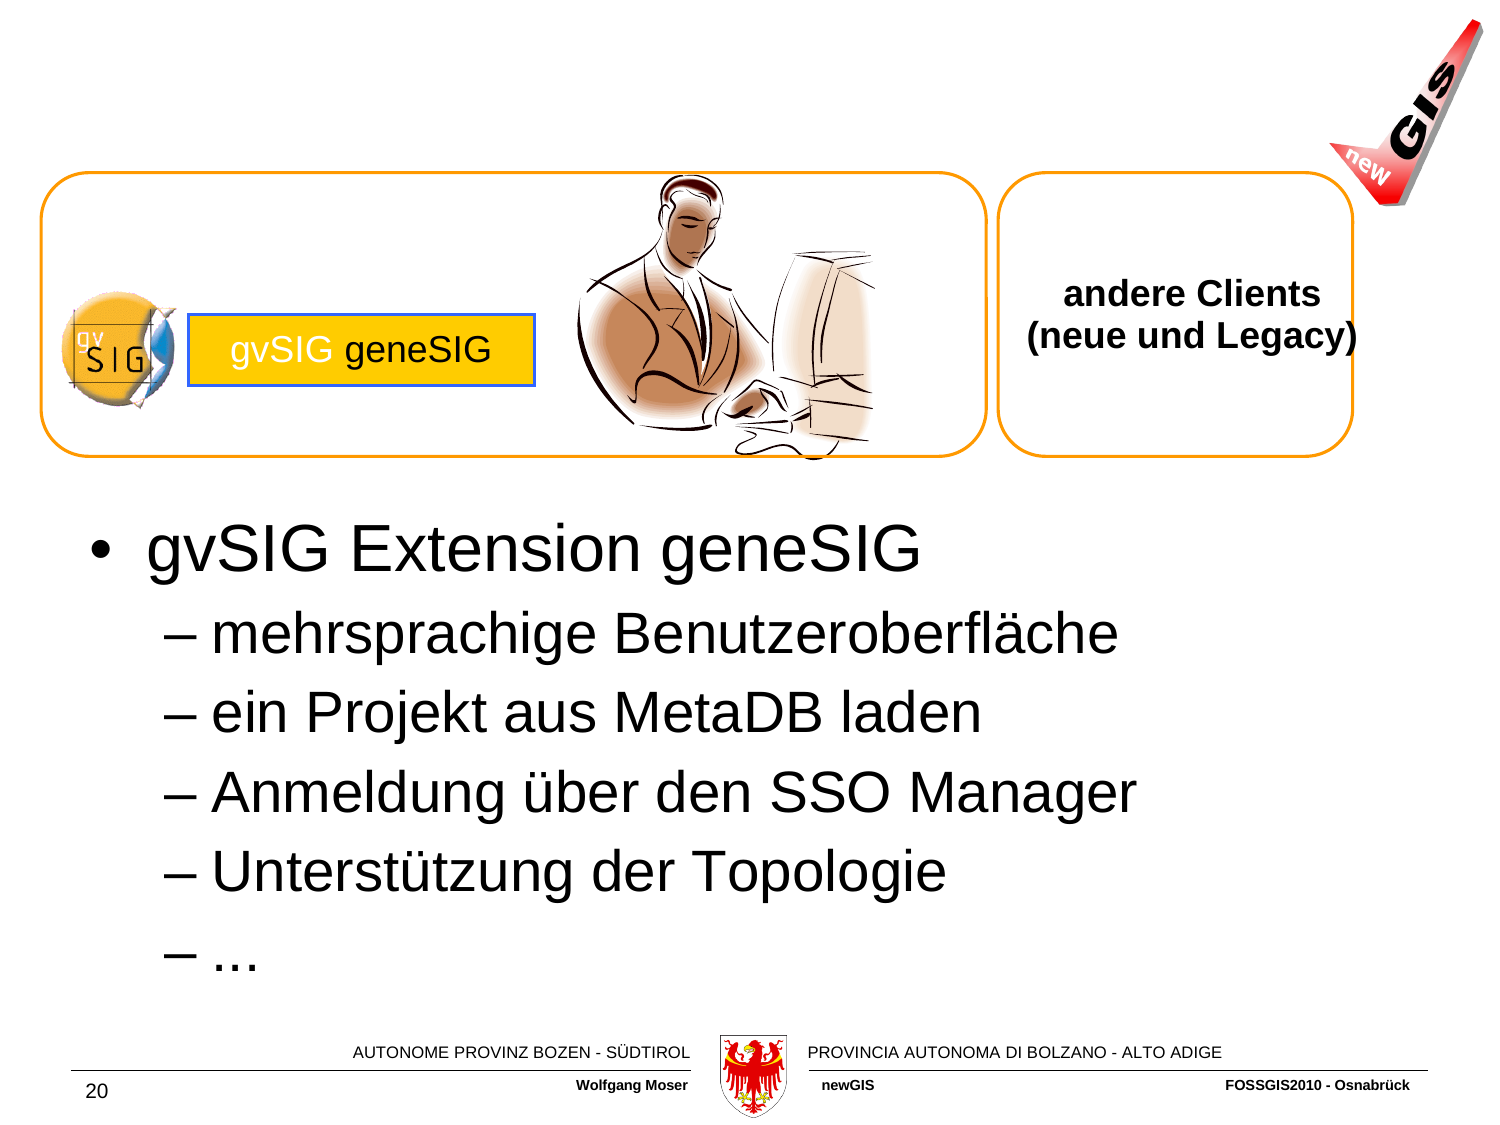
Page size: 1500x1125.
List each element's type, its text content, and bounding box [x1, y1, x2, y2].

picture [59, 290, 177, 410]
text_box gvSIG geneSIG [188, 314, 535, 386]
list gvSIG Extension geneSIG mehrsprachige Benutzeroberfläche ein Projekt aus MetaDB laden Anmeldung über den SSO Manager Unterstützung der Topologie ... [75, 503, 1426, 1125]
picture [568, 458, 876, 464]
text_box andere Clients (neue und Legacy) [998, 172, 1353, 457]
picture [568, 175, 876, 454]
picture [1328, 18, 1485, 207]
